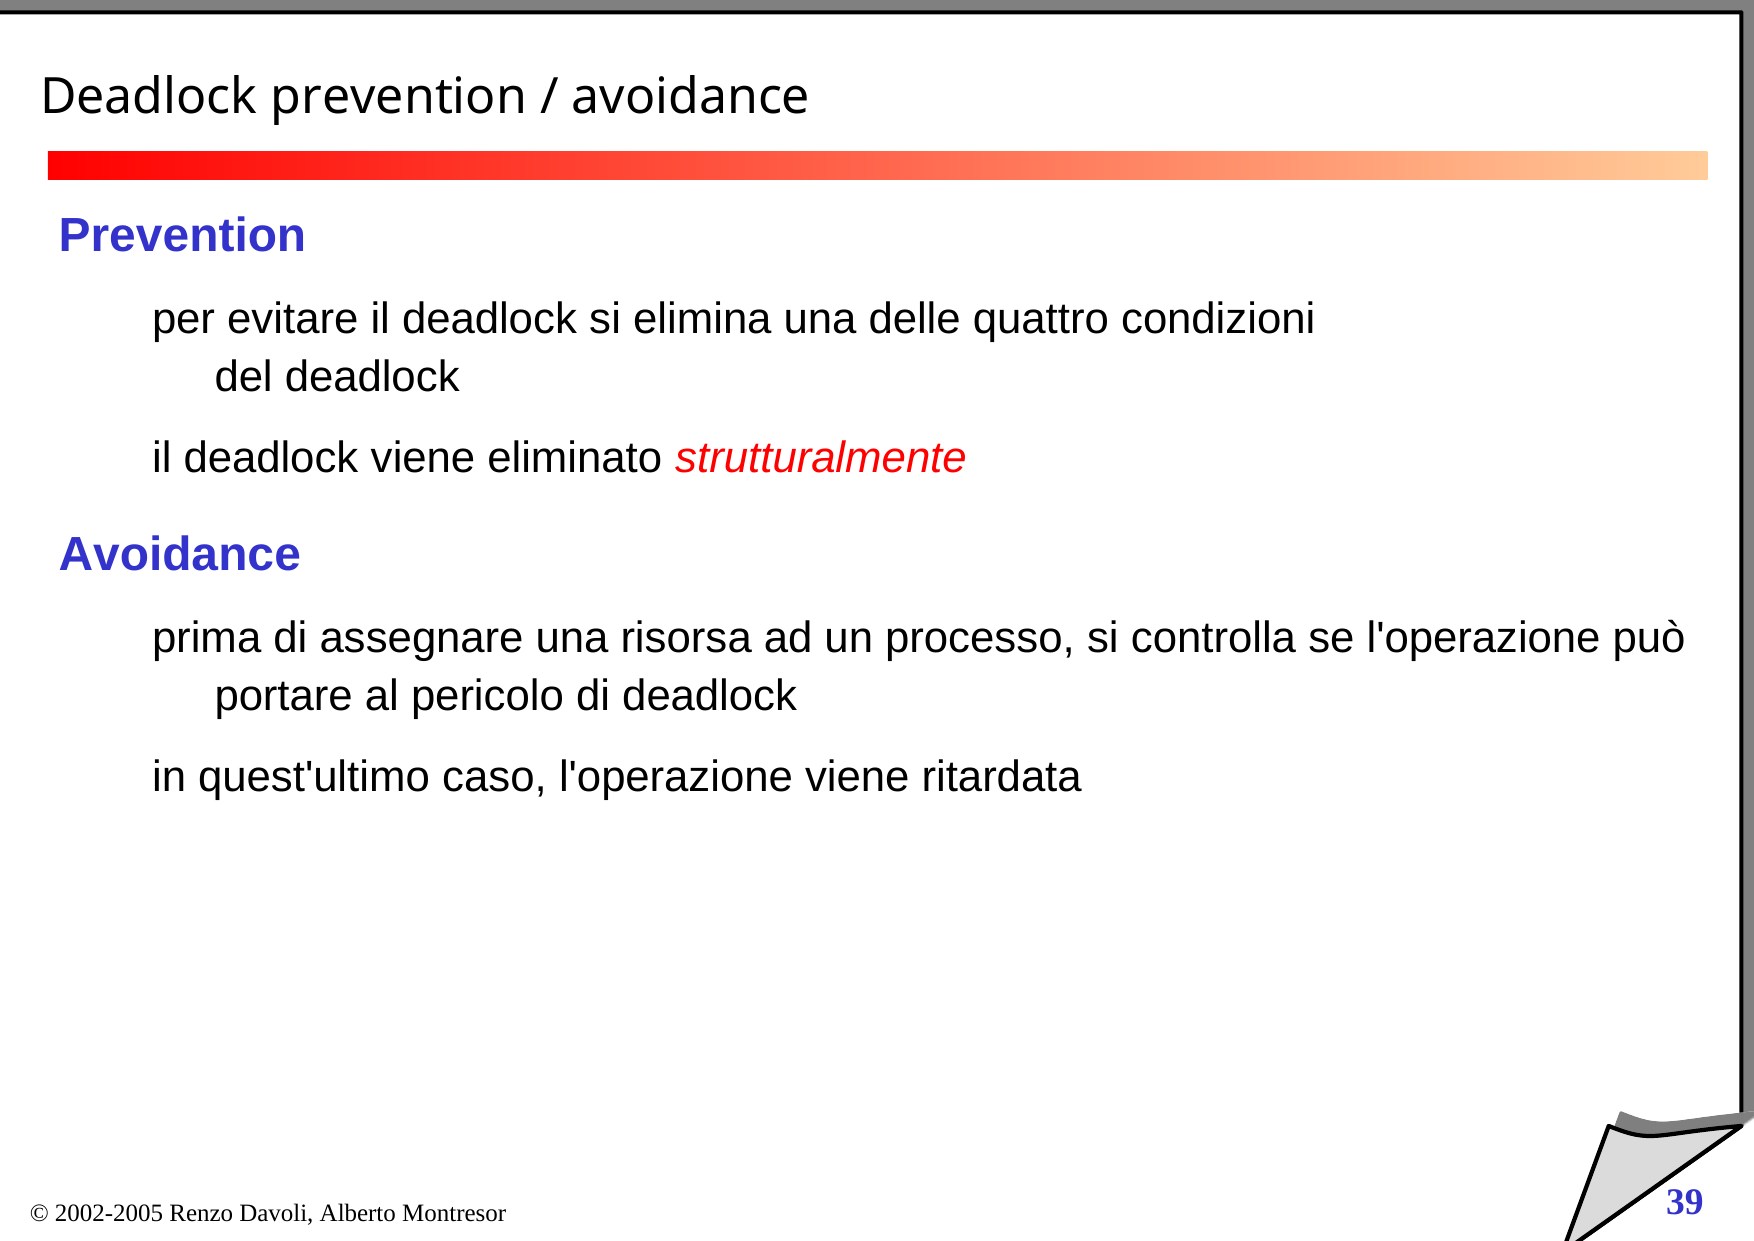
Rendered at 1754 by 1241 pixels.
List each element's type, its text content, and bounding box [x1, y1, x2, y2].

list Prevention per evitare il deadlock si elimina una delle quattro condizioni del deadlock il deadlock viene eliminato strutturalmente Avoidance prima di assegnare una risorsa ad un processo, si controlla se l'operazione può portare al pericolo di deadlock in quest'ultimo caso, l'operazione viene ritardata [58, 206, 1696, 862]
text_box q [750, 152, 754, 179]
title Deadlock prevention / avoidance [40, 49, 1714, 144]
